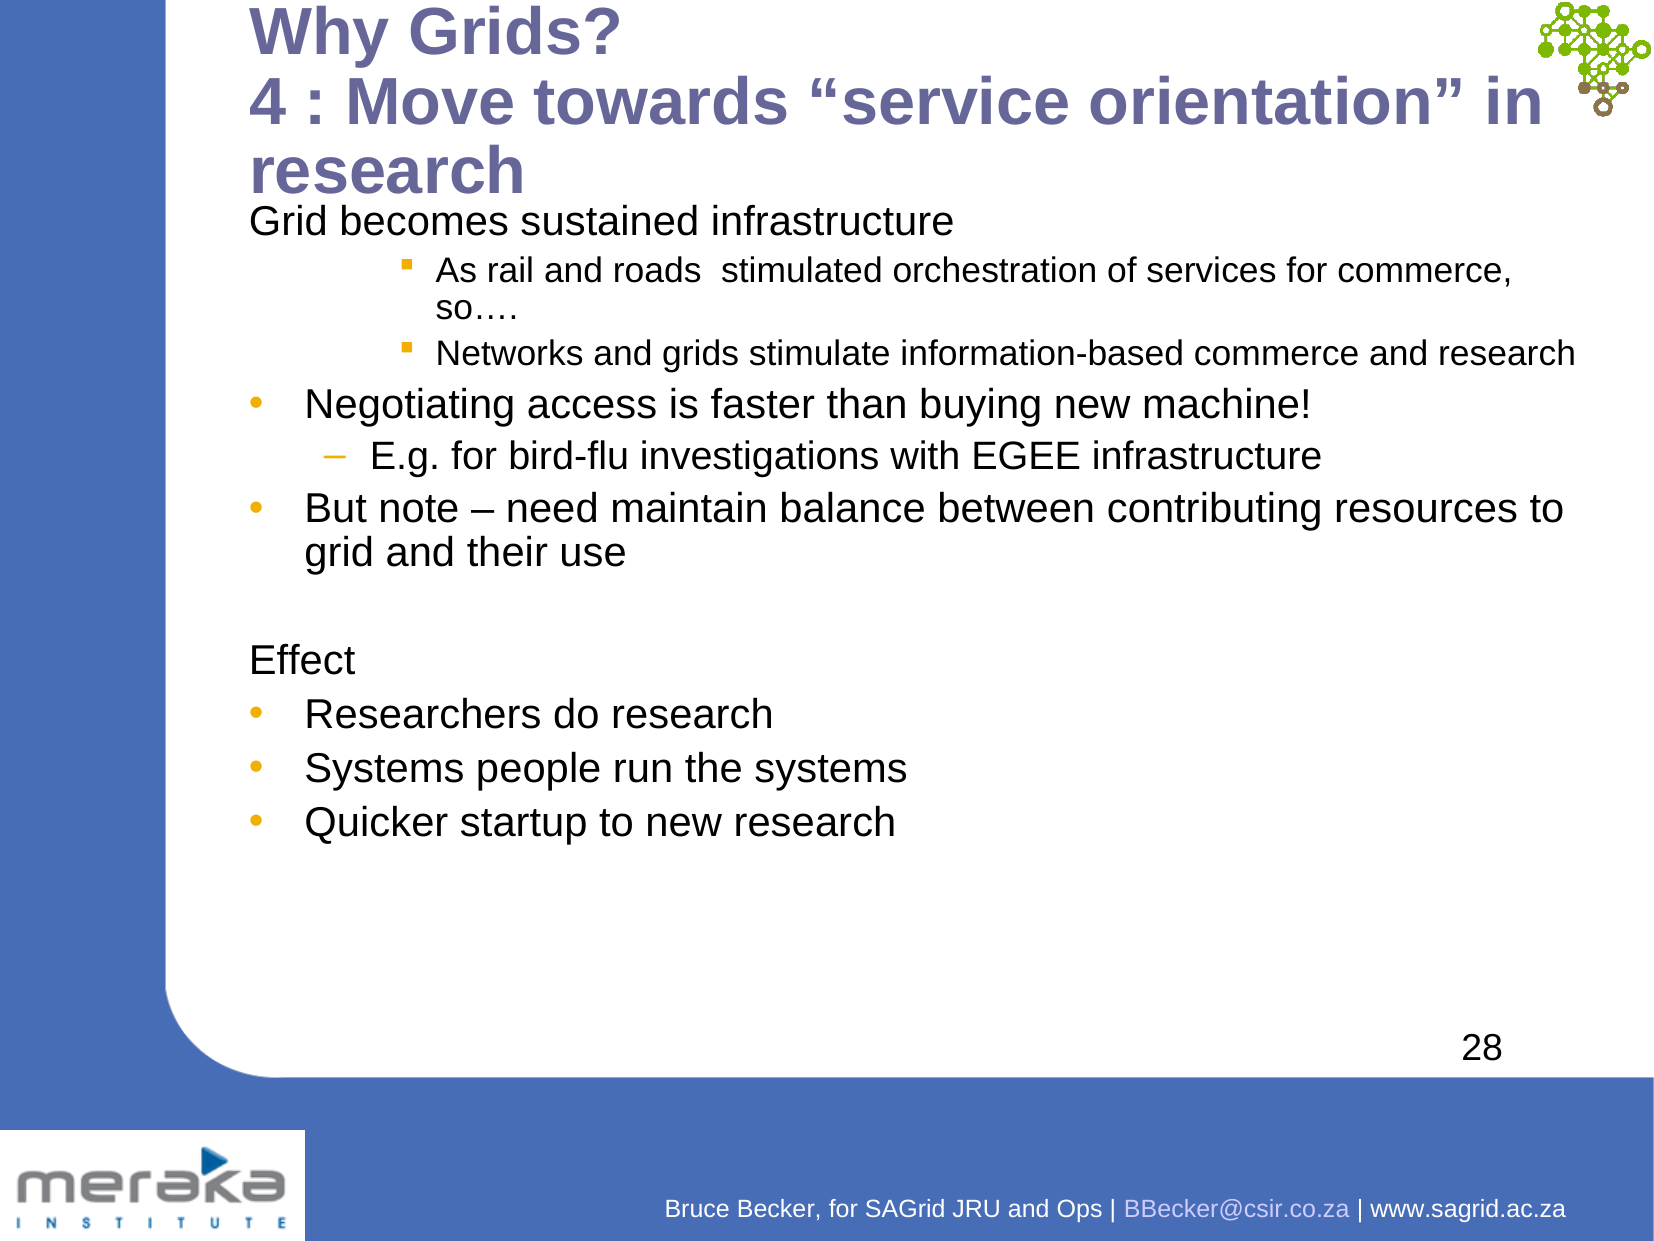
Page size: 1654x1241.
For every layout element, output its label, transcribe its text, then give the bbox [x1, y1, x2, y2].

list Grid becomes sustained infrastructure As rail and roads stimulated orchestration of services for commerce, so…. Networks and grids stimulate information-based commerce and research Negotiating access is faster than buying new machine! E.g. for bird-flu investigations with EGEE infrastructure But note – need maintain balance between contributing resources to grid and their use Effect Researchers do research Systems people run the systems Quicker startup to new research [234, 192, 1594, 1012]
title Why Grids? 4 : Move towards “service orientation” in research [234, 0, 1594, 192]
picture [0, 0, 1654, 1241]
